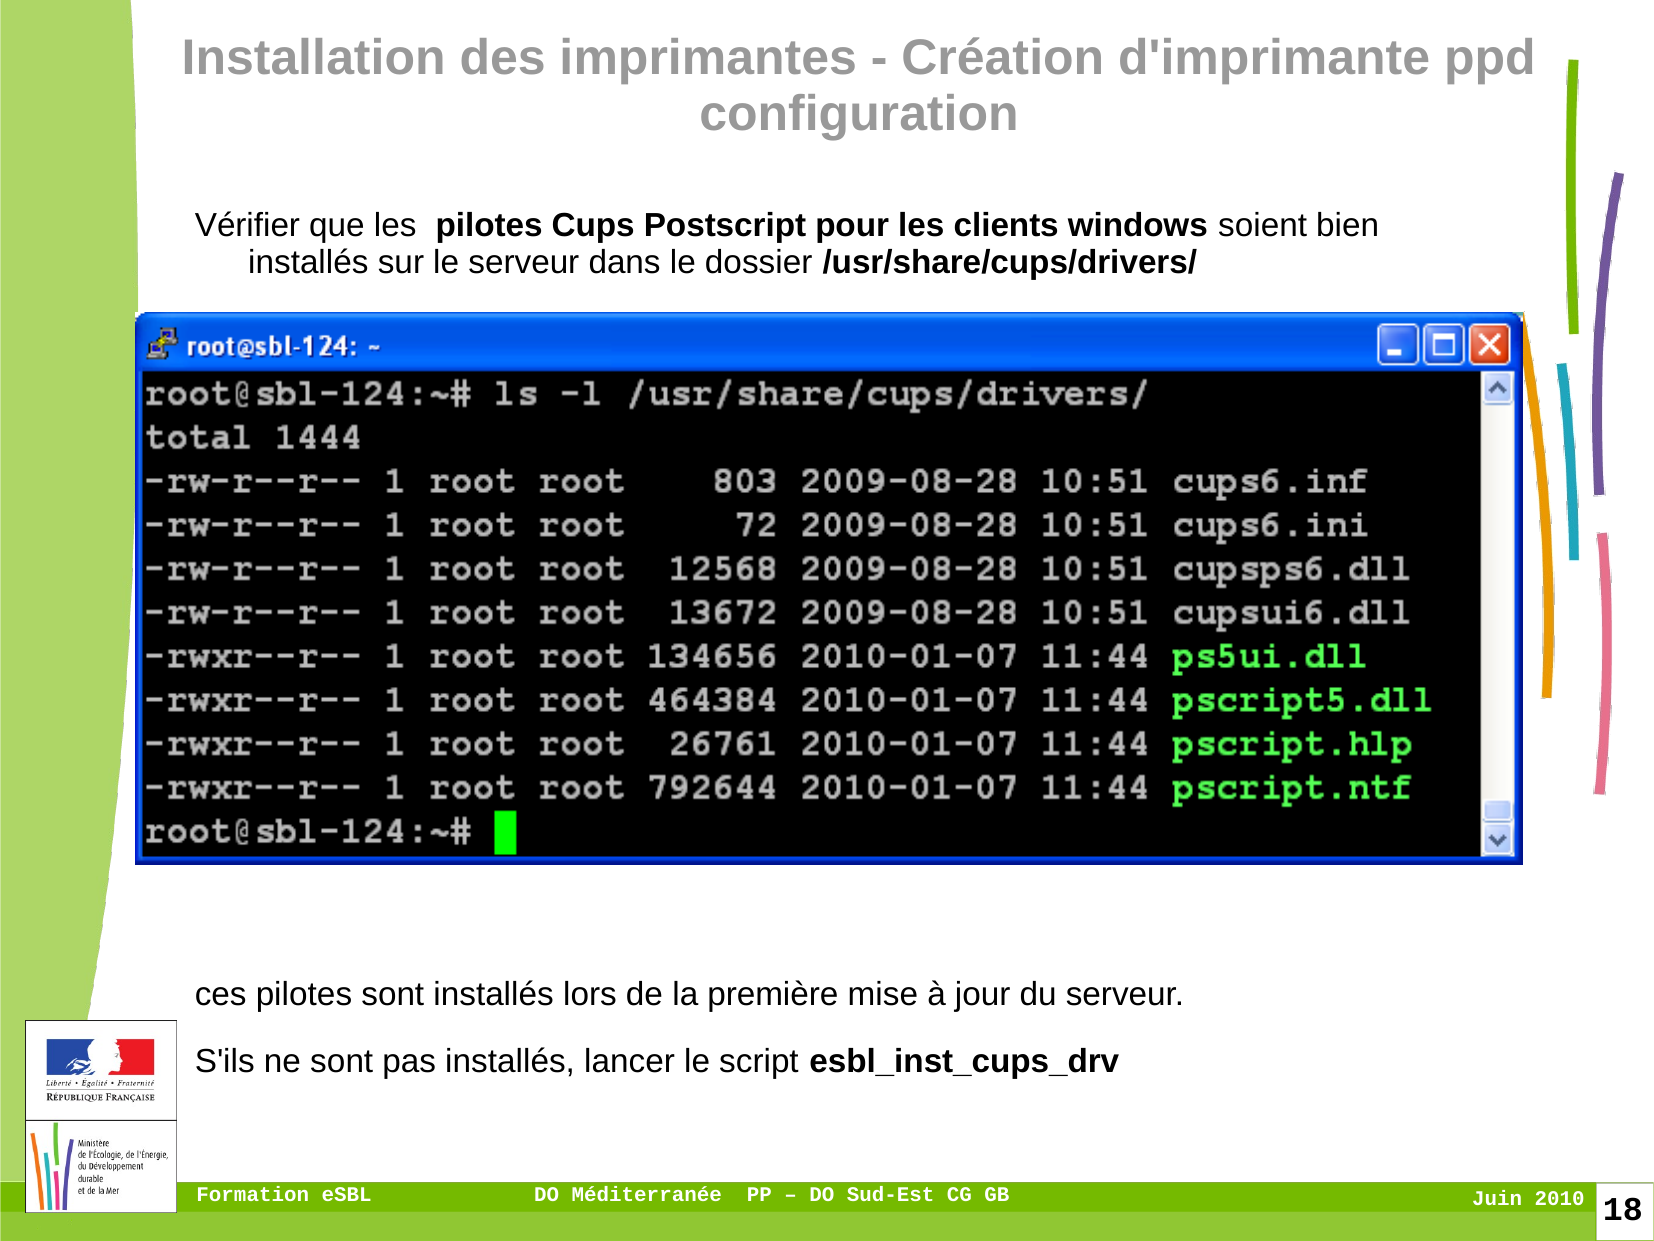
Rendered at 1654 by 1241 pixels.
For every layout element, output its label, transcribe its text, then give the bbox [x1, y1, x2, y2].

text_box Création de l'imprimante à partir du serveur [1023, 44, 1138, 56]
text_box Création de l'imprimante à partir du serveur [910, 44, 1017, 56]
picture [0, 0, 1654, 1241]
text_box Création de l'imprimante à partir du serveur [1145, 44, 1390, 56]
text_box Création de l'imprimante à partir du serveur [486, 44, 789, 56]
text_box Création de l'imprimante à partir du serveur [364, 44, 479, 56]
text_box Création de l'imprimante à partir du serveur [795, 44, 907, 56]
list Vérifier que les pilotes Cups Postscript pour les clients windows soient bien installés sur le serveur dans le dossier /usr/share/cups/drivers/ ces pilotes sont installés lors de la première mise à jour du serveur. S'ils ne sont pas installés, lancer le script esbl_inst_cups_drv [177, 206, 1506, 267]
title Installation des imprimantes - Création d'imprimante ppd configuration [152, 29, 1566, 38]
title Installation des imprimantes - Création d'imprimante ppd configuration [177, 267, 1506, 303]
text_box Création de l'imprimante à partir du serveur [1396, 44, 1525, 56]
